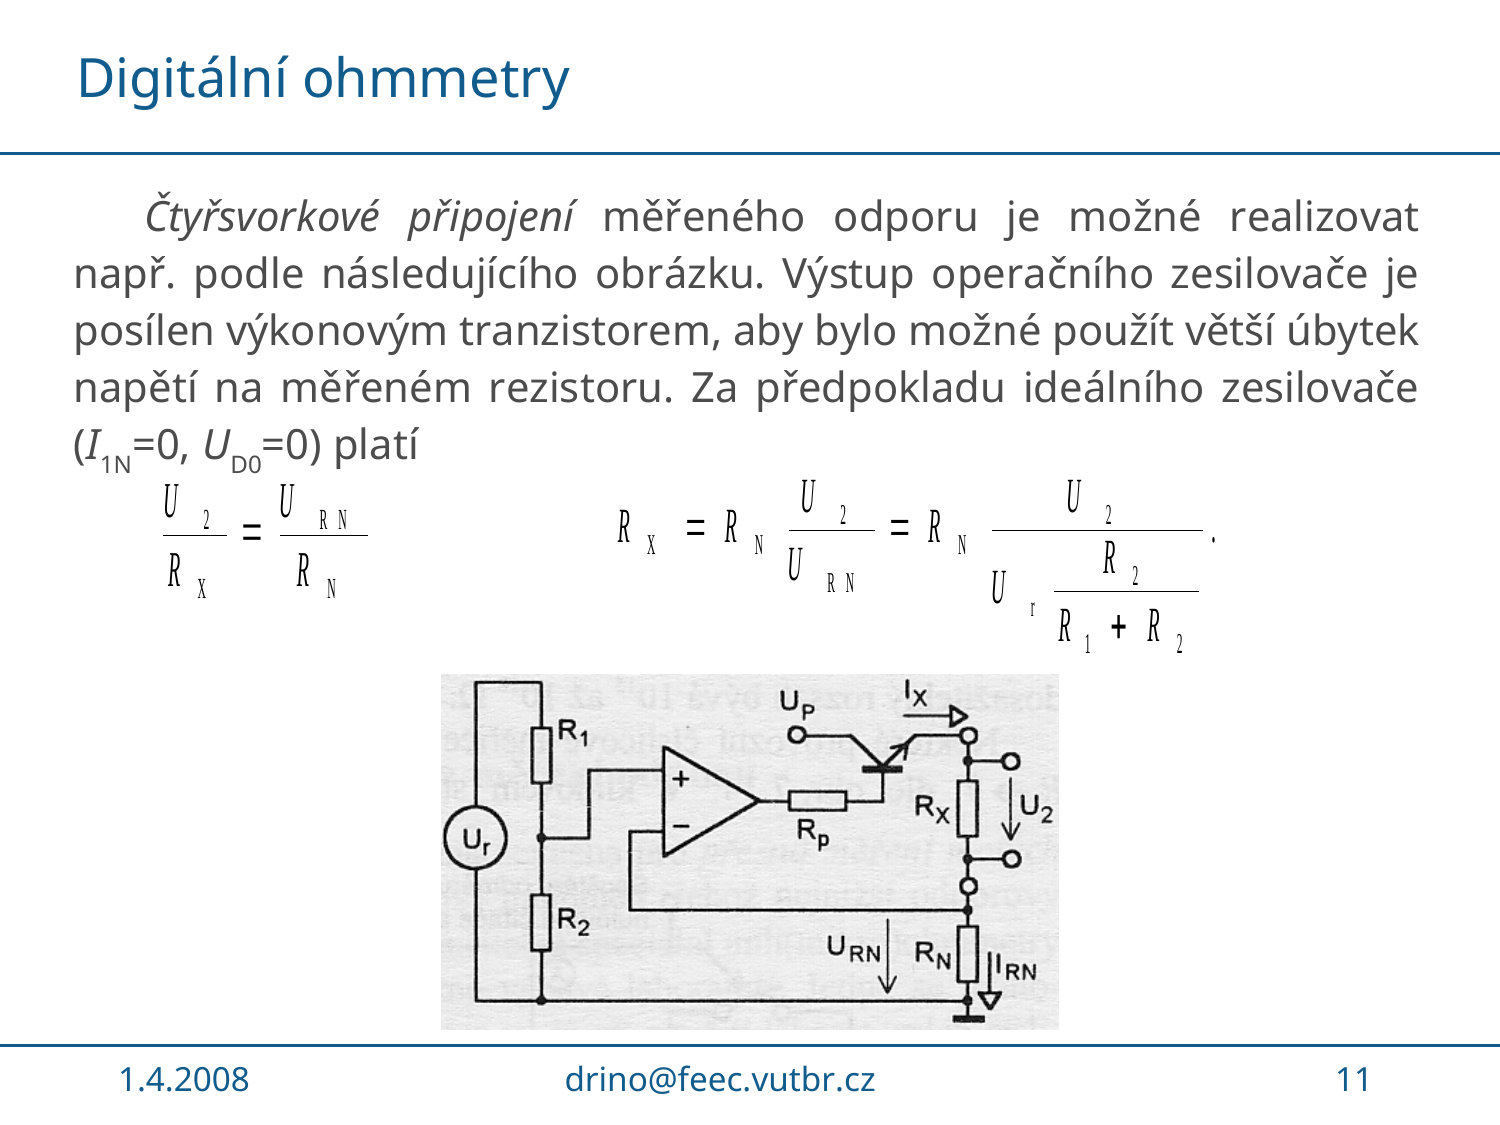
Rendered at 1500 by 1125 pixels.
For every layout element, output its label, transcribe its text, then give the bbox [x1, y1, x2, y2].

picture [441, 674, 1059, 1030]
text_box <číslo> [1075, 1049, 1388, 1125]
text_box 1.4.2008 [103, 1049, 432, 1125]
picture [608, 464, 1228, 666]
text_box drino@feec.vutbr.cz [454, 1049, 987, 1125]
text_box Čtyřsvorkové připojení měřeného odporu je možné realizovat např. podle následujícího obrázku. Výstup operačního zesilovače je posílen výkonovým tranzistorem, aby bylo možné použít větší úbytek napětí na měřeném rezistoru. Za předpokladu ideálního zesilovače (I1N=0, UD0=0) platí [59, 178, 1442, 488]
picture [154, 468, 380, 611]
title Digitální ohmmetry [0, 0, 1500, 152]
